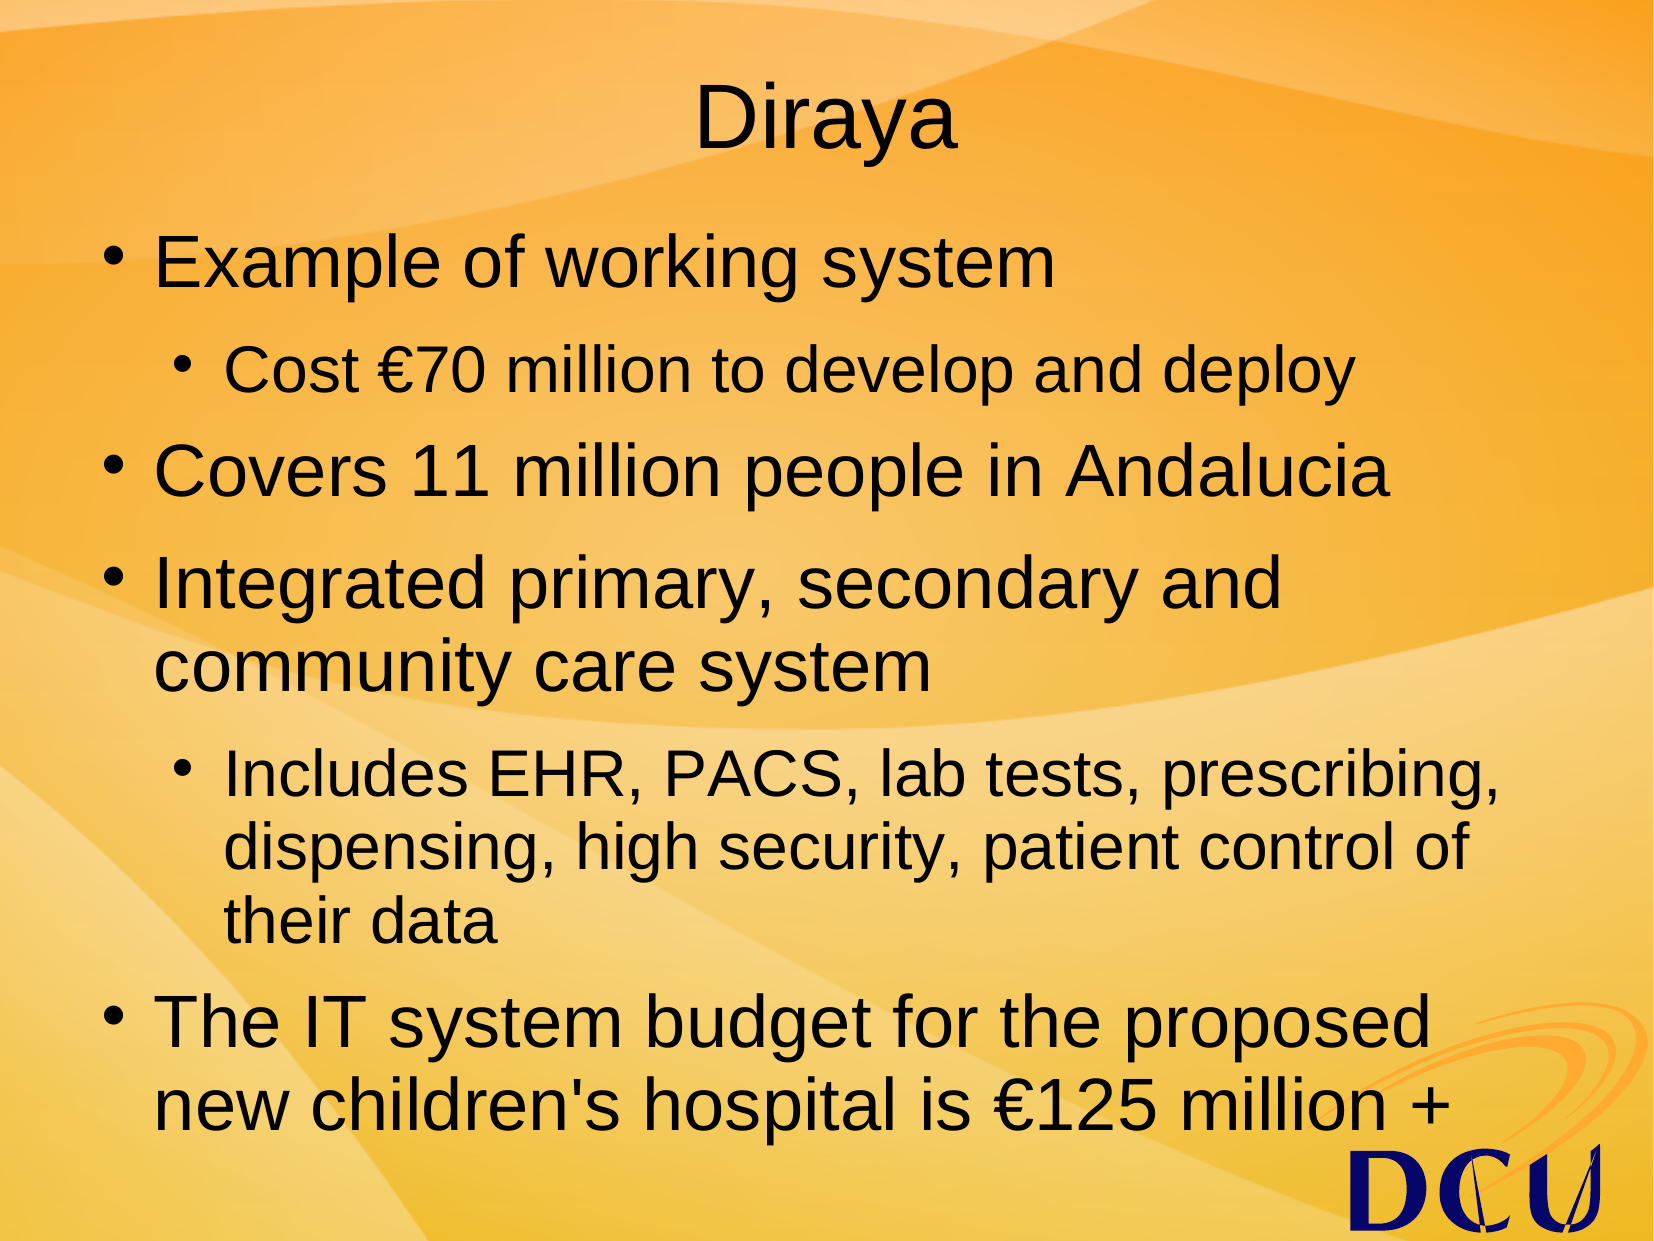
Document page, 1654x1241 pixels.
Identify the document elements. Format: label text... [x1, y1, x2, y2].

title Diraya [82, 19, 1571, 212]
list Example of working system Cost €70 million to develop and deploy Covers 11 million people in Andalucia Integrated primary, secondary and community care system Includes EHR, PACS, lab tests, prescribing, dispensing, high security, patient control of their data The IT system budget for the proposed new children's hospital is €125 million + [84, 216, 1573, 1158]
picture [0, 0, 1654, 1241]
